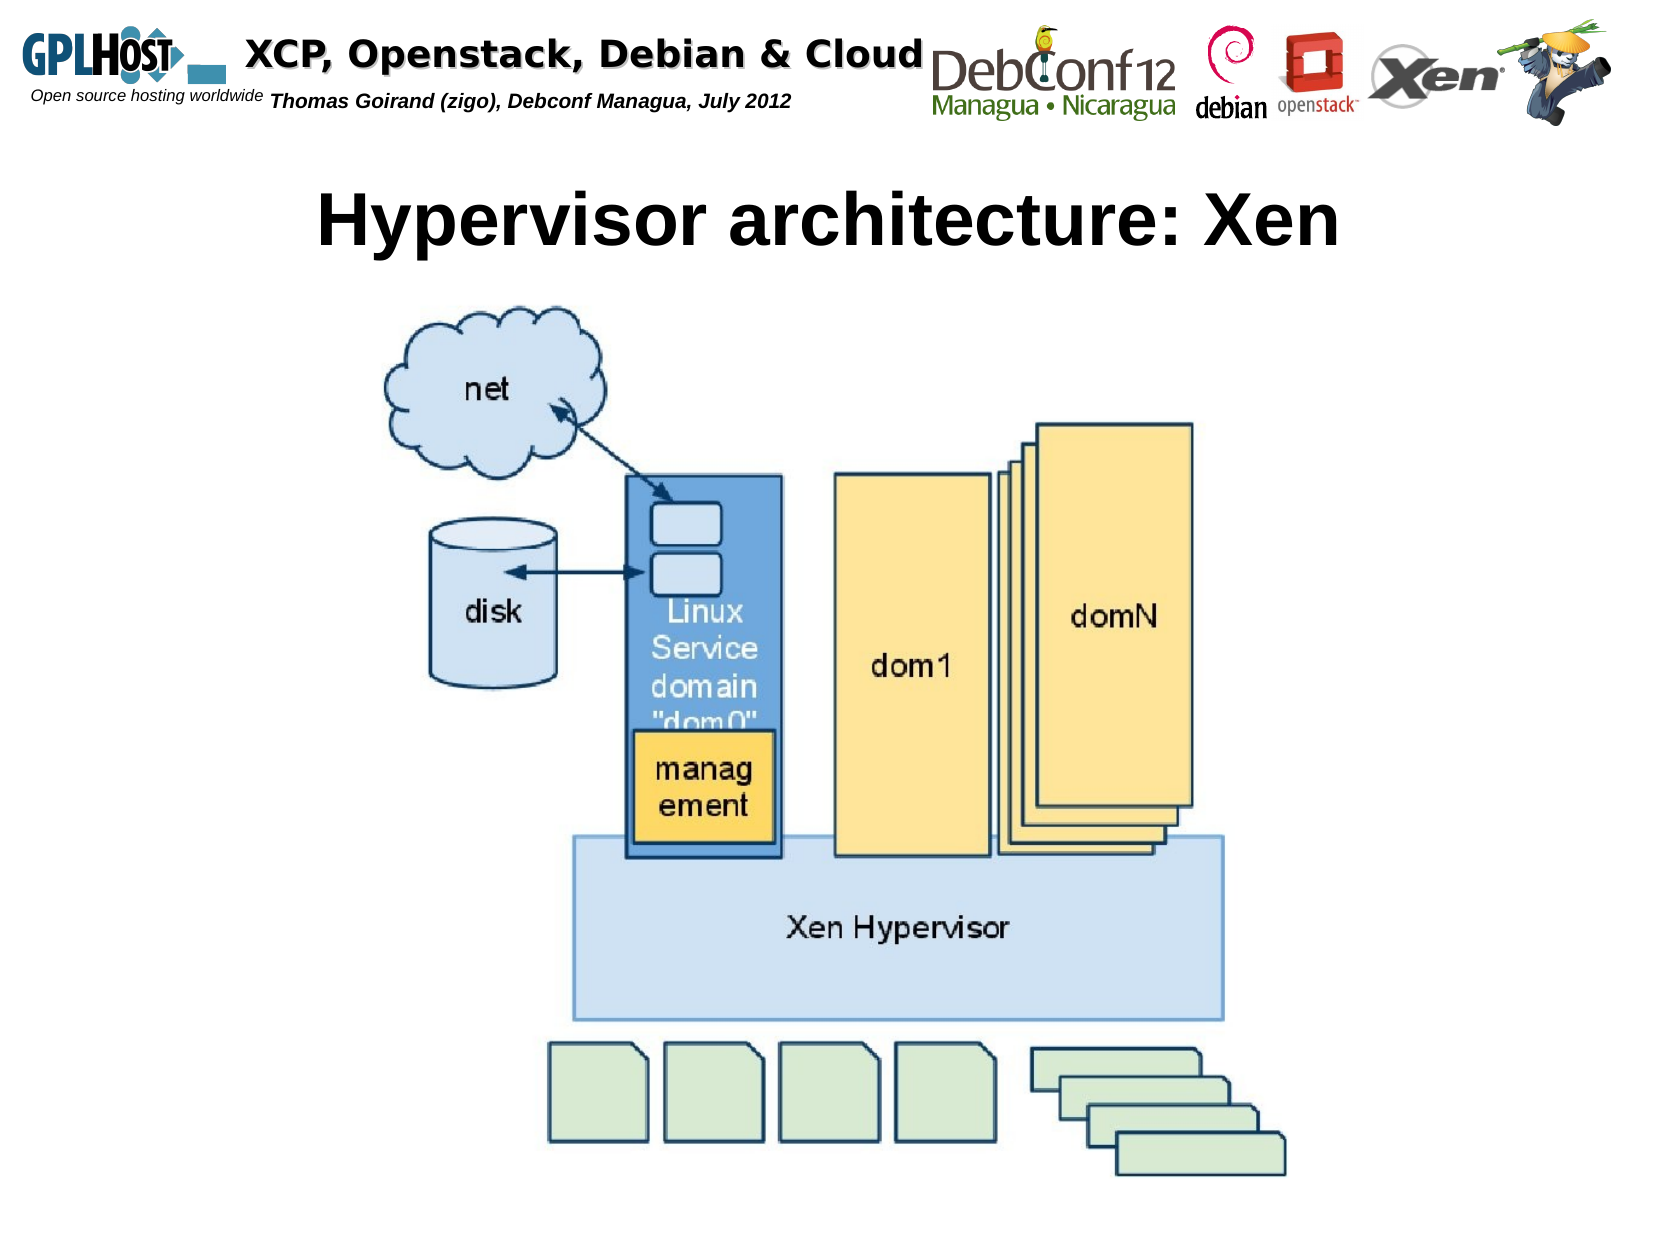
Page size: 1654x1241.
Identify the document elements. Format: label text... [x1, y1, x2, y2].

picture [378, 300, 1289, 1180]
picture [21, 19, 226, 89]
text_box Hypervisor architecture: Xen [103, 170, 1556, 269]
picture [1271, 24, 1364, 121]
picture [933, 25, 1175, 121]
picture [1497, 19, 1611, 126]
